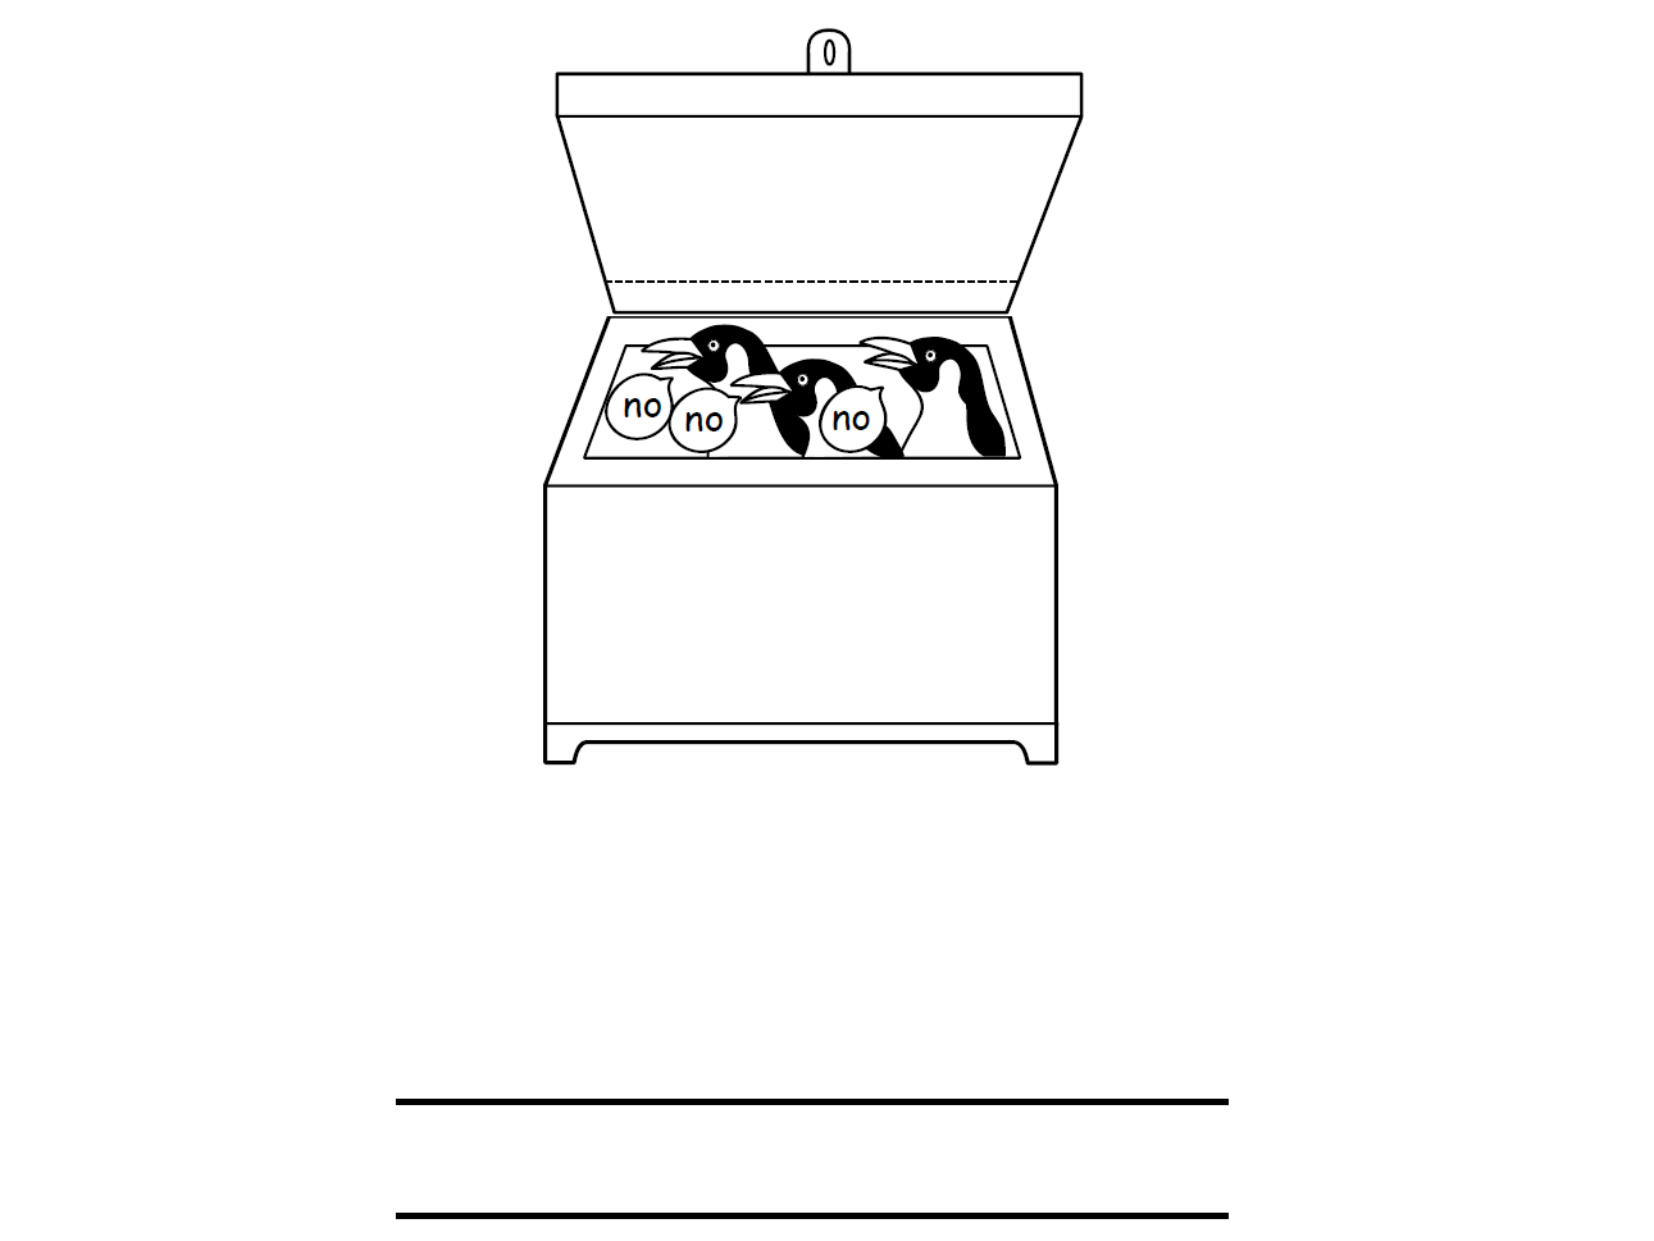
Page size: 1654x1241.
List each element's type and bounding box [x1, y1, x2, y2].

picture [346, 0, 1307, 1241]
